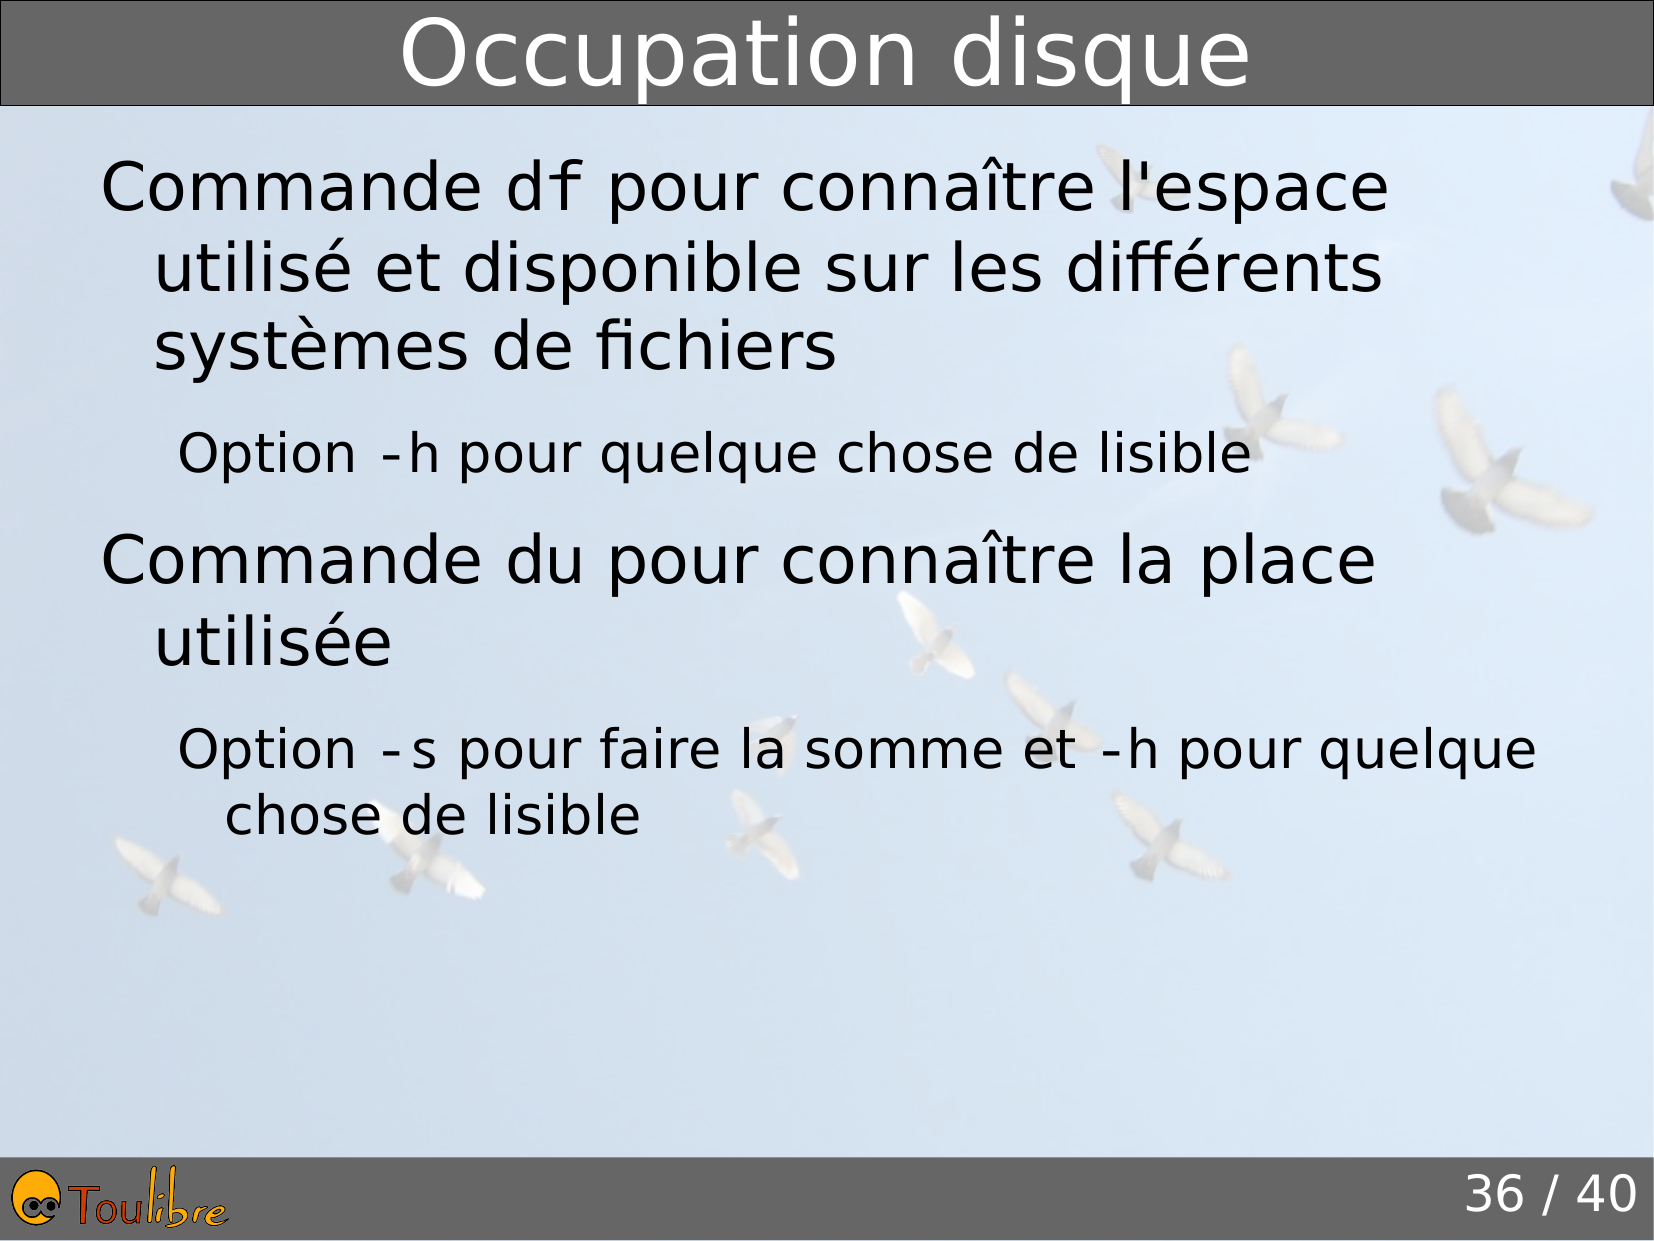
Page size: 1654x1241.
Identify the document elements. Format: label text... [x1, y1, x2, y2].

list Commande df pour connaître l'espace utilisé et disponible sur les différents systèmes de fichiers Option -h pour quelque chose de lisible Commande du pour connaître la place utilisée Option -s pour faire la somme et -h pour quelque chose de lisible [82, 138, 1571, 1094]
title Occupation disque [0, 0, 1654, 108]
picture [11, 1165, 229, 1228]
